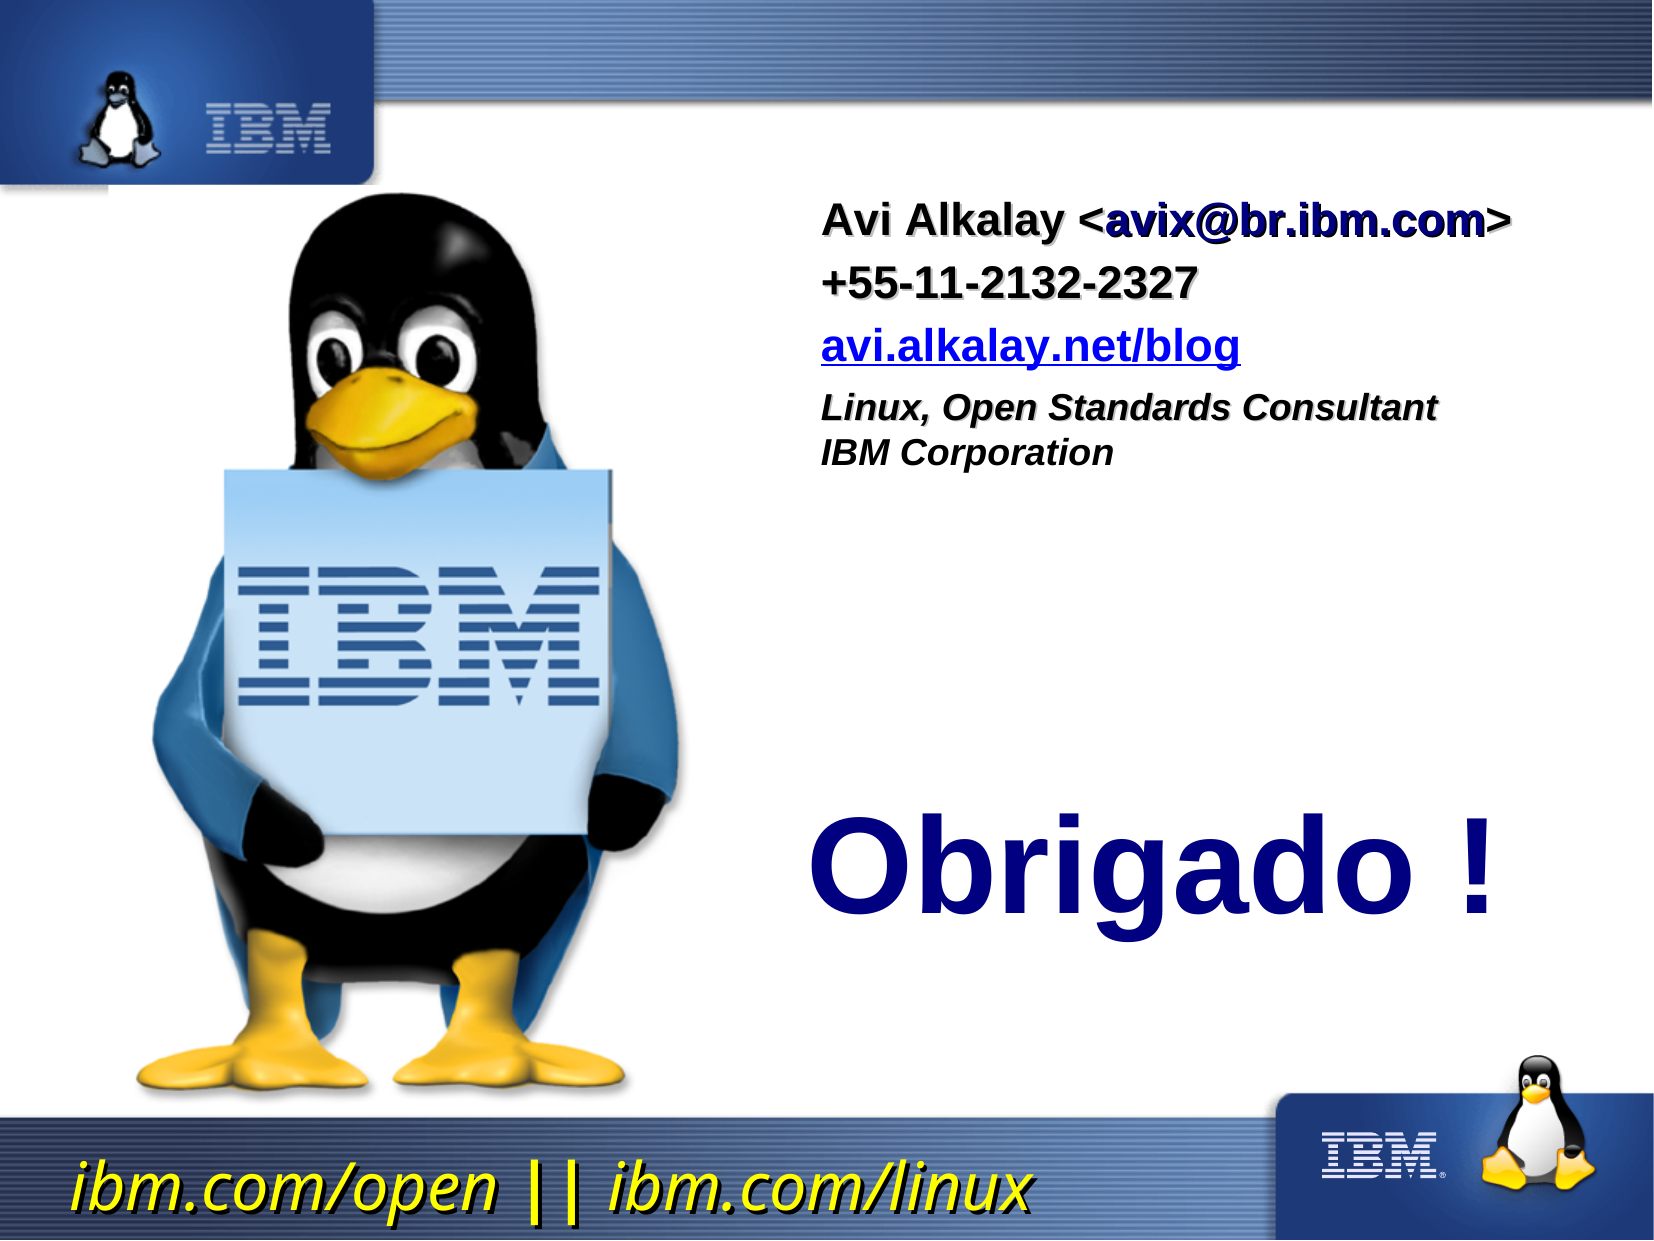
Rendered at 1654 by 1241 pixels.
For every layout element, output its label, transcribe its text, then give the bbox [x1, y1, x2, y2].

picture [0, 0, 1654, 1240]
text_box Obrigado ! [805, 778, 1594, 981]
text_box Avi Alkalay <avix@br.ibm.com> +55-11-2132-2327 avi.alkalay.net/blog Linux, Open Standards Consultant IBM Corporation [805, 183, 1558, 481]
